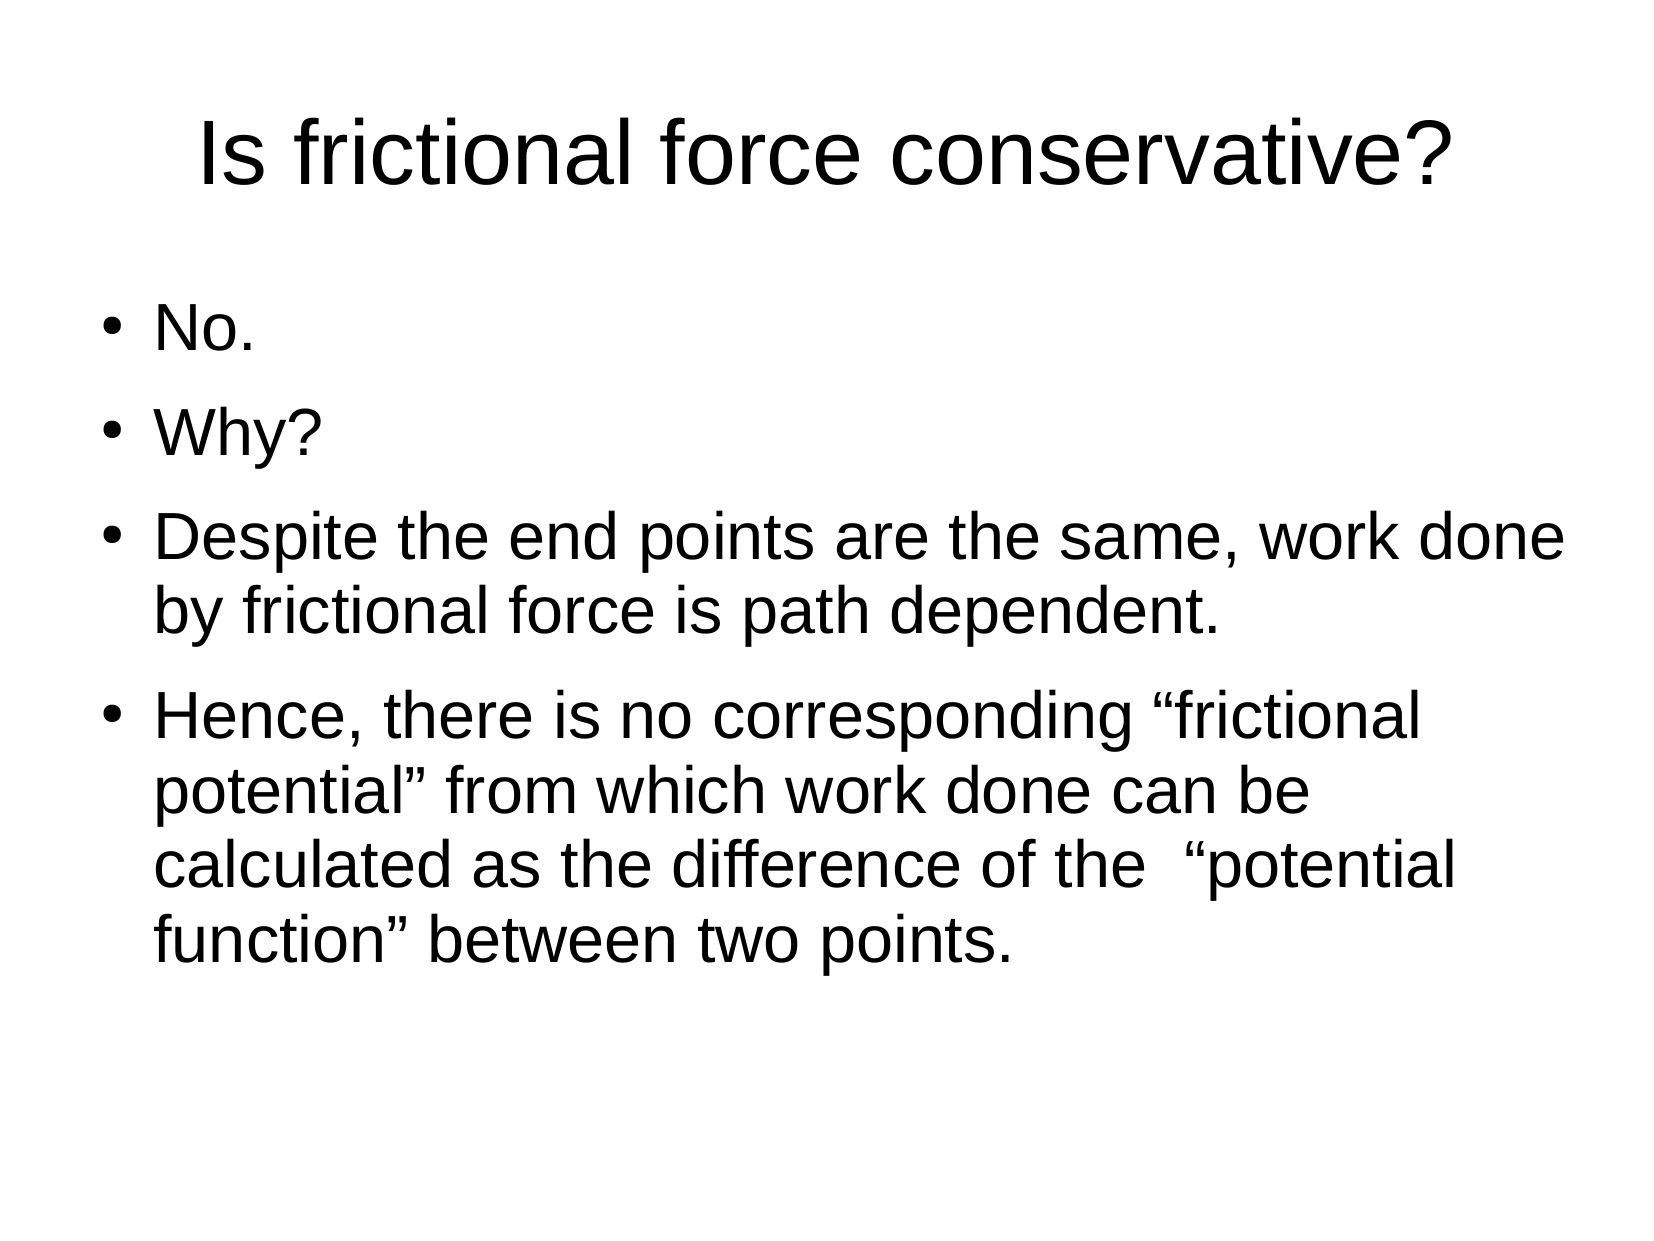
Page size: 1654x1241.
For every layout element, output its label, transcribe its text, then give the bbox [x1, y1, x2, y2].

list No. Why? Despite the end points are the same, work done by frictional force is path dependent. Hence, there is no corresponding “frictional potential” from which work done can be calculated as the difference of the “potential function” between two points. [82, 290, 1571, 1010]
title Is frictional force conservative? [82, 49, 1571, 257]
